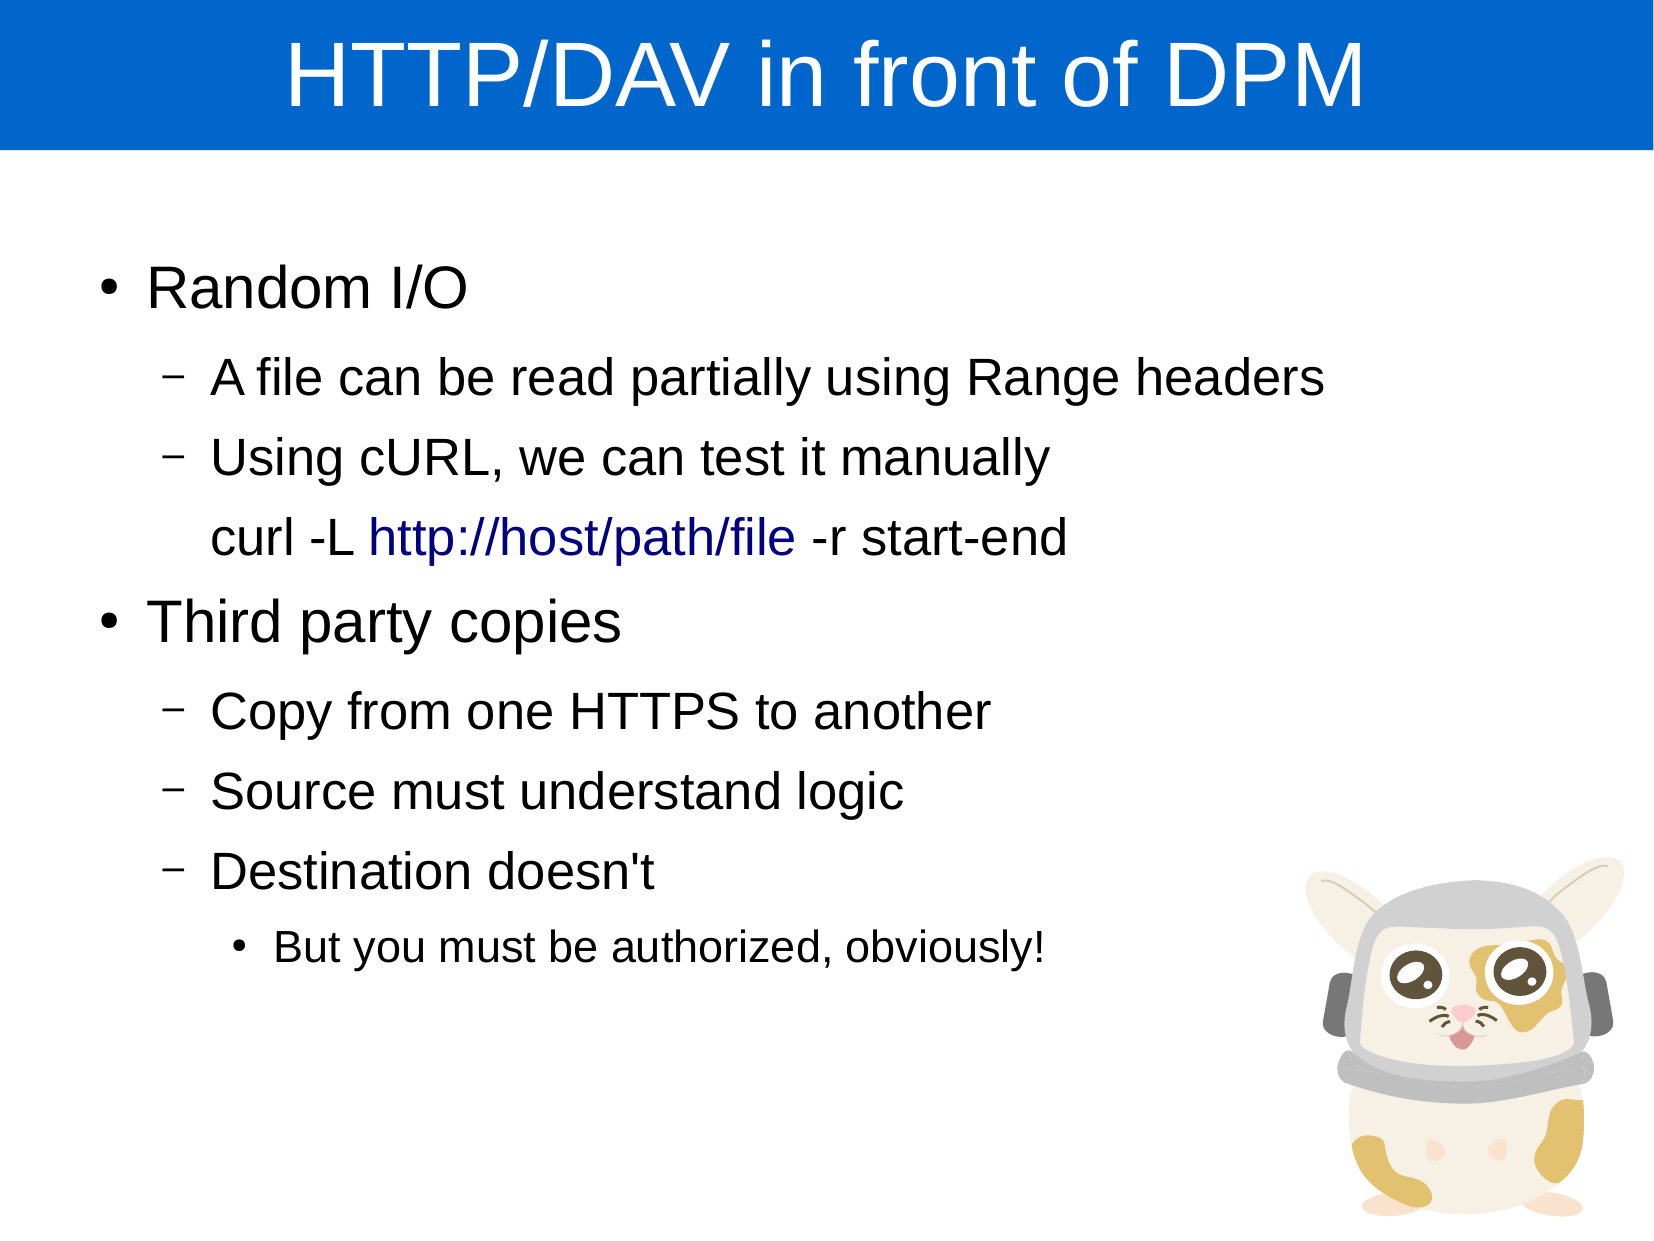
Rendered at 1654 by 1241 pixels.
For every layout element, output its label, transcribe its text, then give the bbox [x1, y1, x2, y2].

title HTTP/DAV in front of DPM [0, 0, 1654, 151]
list Random I/O A file can be read partially using Range headers Using cURL, we can test it manually curl -L http://host/path/file -r start-end Third party copies Copy from one HTTPS to another Source must understand logic Destination doesn't But you must be authorized, obviously! [82, 254, 1538, 975]
